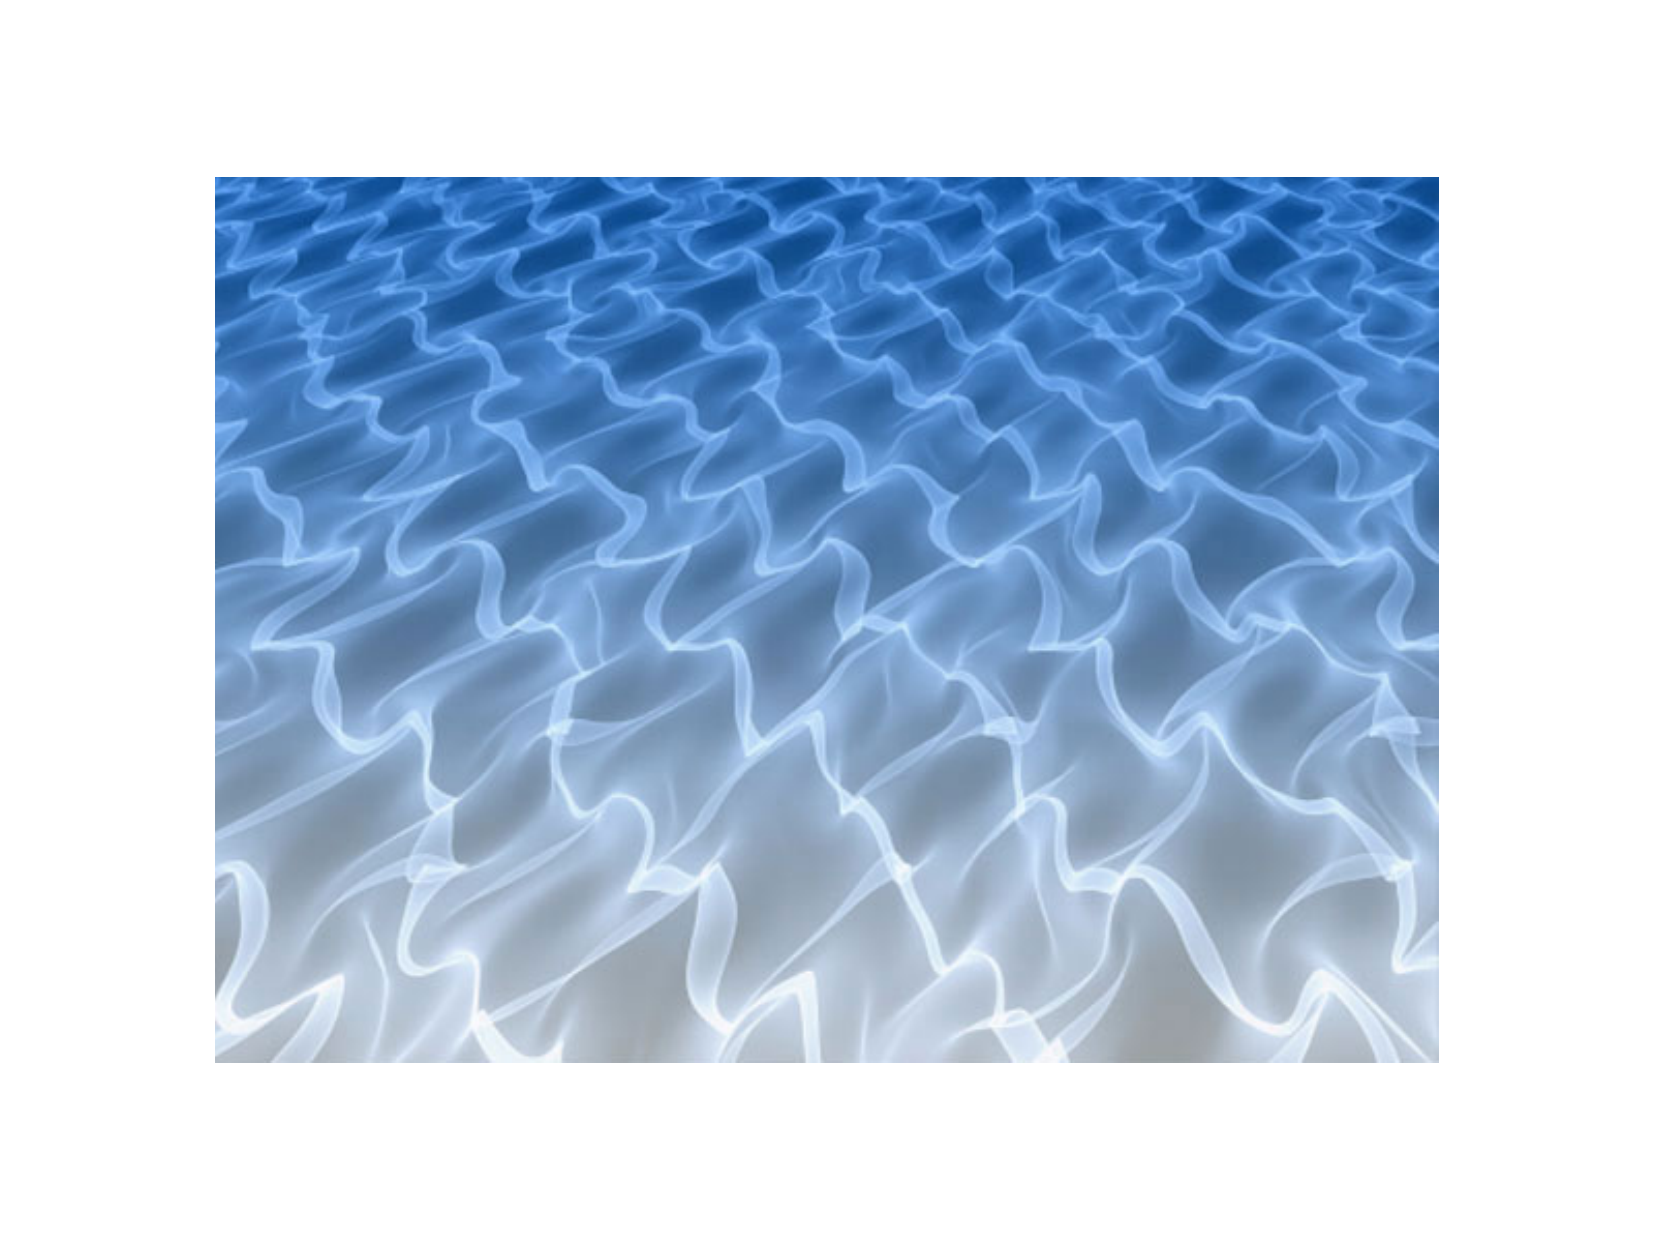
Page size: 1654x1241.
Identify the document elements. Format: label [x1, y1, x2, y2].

picture [215, 177, 1439, 1063]
